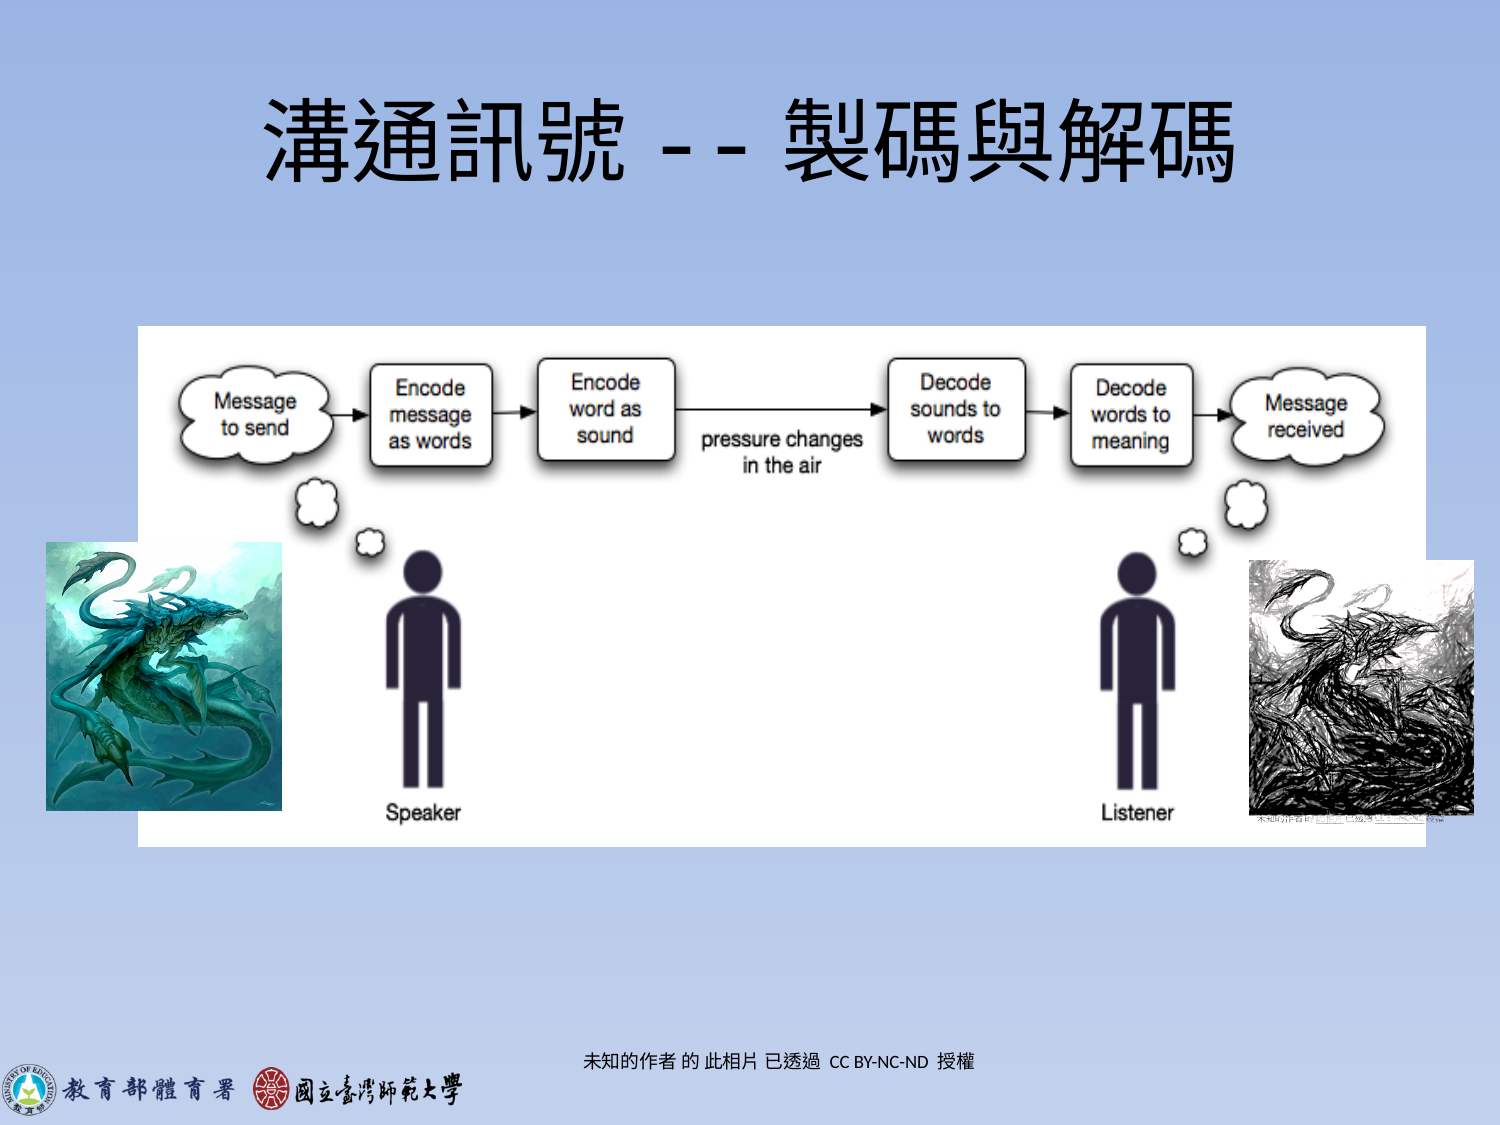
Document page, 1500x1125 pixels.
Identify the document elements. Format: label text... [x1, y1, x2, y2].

title 溝通訊號--製碼與解碼 [75, 45, 1426, 233]
picture [46, 326, 1474, 847]
text_box 未知的作者 的 此相片 已透過 CC BY-NC-ND 授權 [568, 1042, 1028, 1080]
